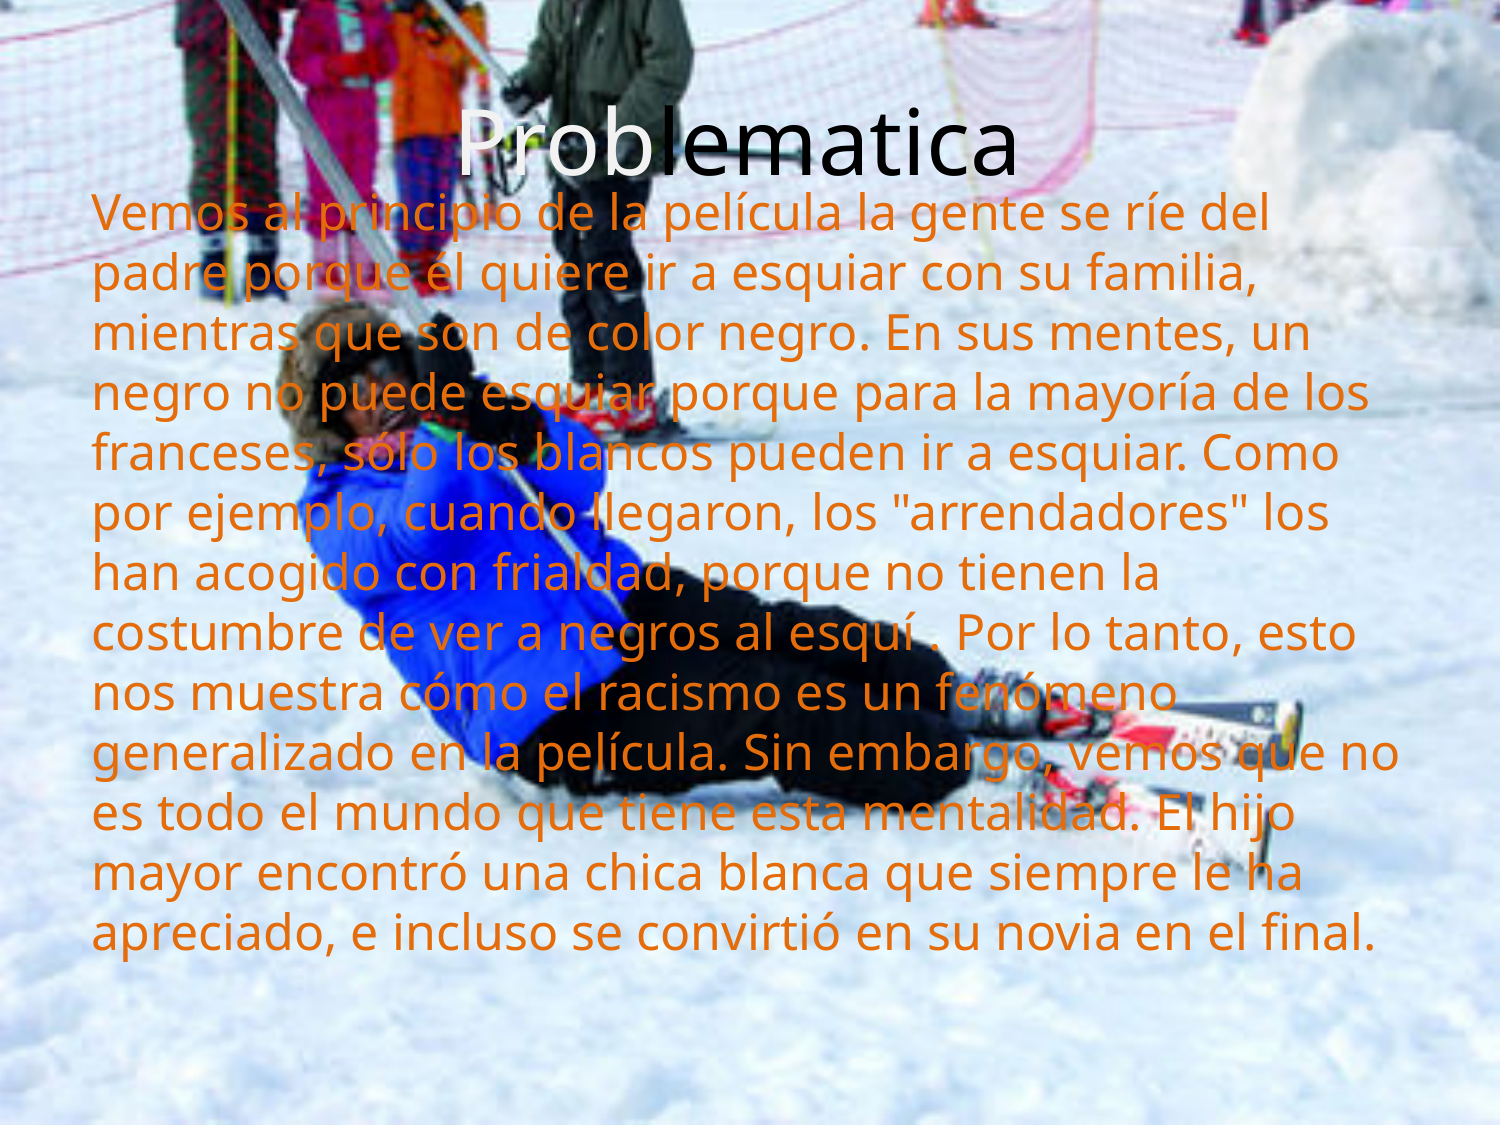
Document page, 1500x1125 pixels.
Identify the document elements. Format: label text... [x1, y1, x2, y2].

list Vemos al principio de la película la gente se ríe del padre porque él quiere ir a esquiar con su familia, mientras que son de color negro. En sus mentes, un negro no puede esquiar porque para la mayoría de los franceses, sólo los blancos pueden ir a esquiar. Como por ejemplo, cuando llegaron, los "arrendadores" los han acogido con frialdad, porque no tienen la costumbre de ver a negros al esquí . Por lo tanto, esto nos muestra cómo el racismo es un fenómeno generalizado en la película. Sin embargo, vemos que no es todo el mundo que tiene esta mentalidad. El hijo mayor encontró una chica blanca que siempre le ha apreciado, e incluso se convirtió en su novia en el final. [76, 172, 1427, 1125]
title Problematica [75, 45, 1426, 233]
picture [0, 0, 1500, 1125]
